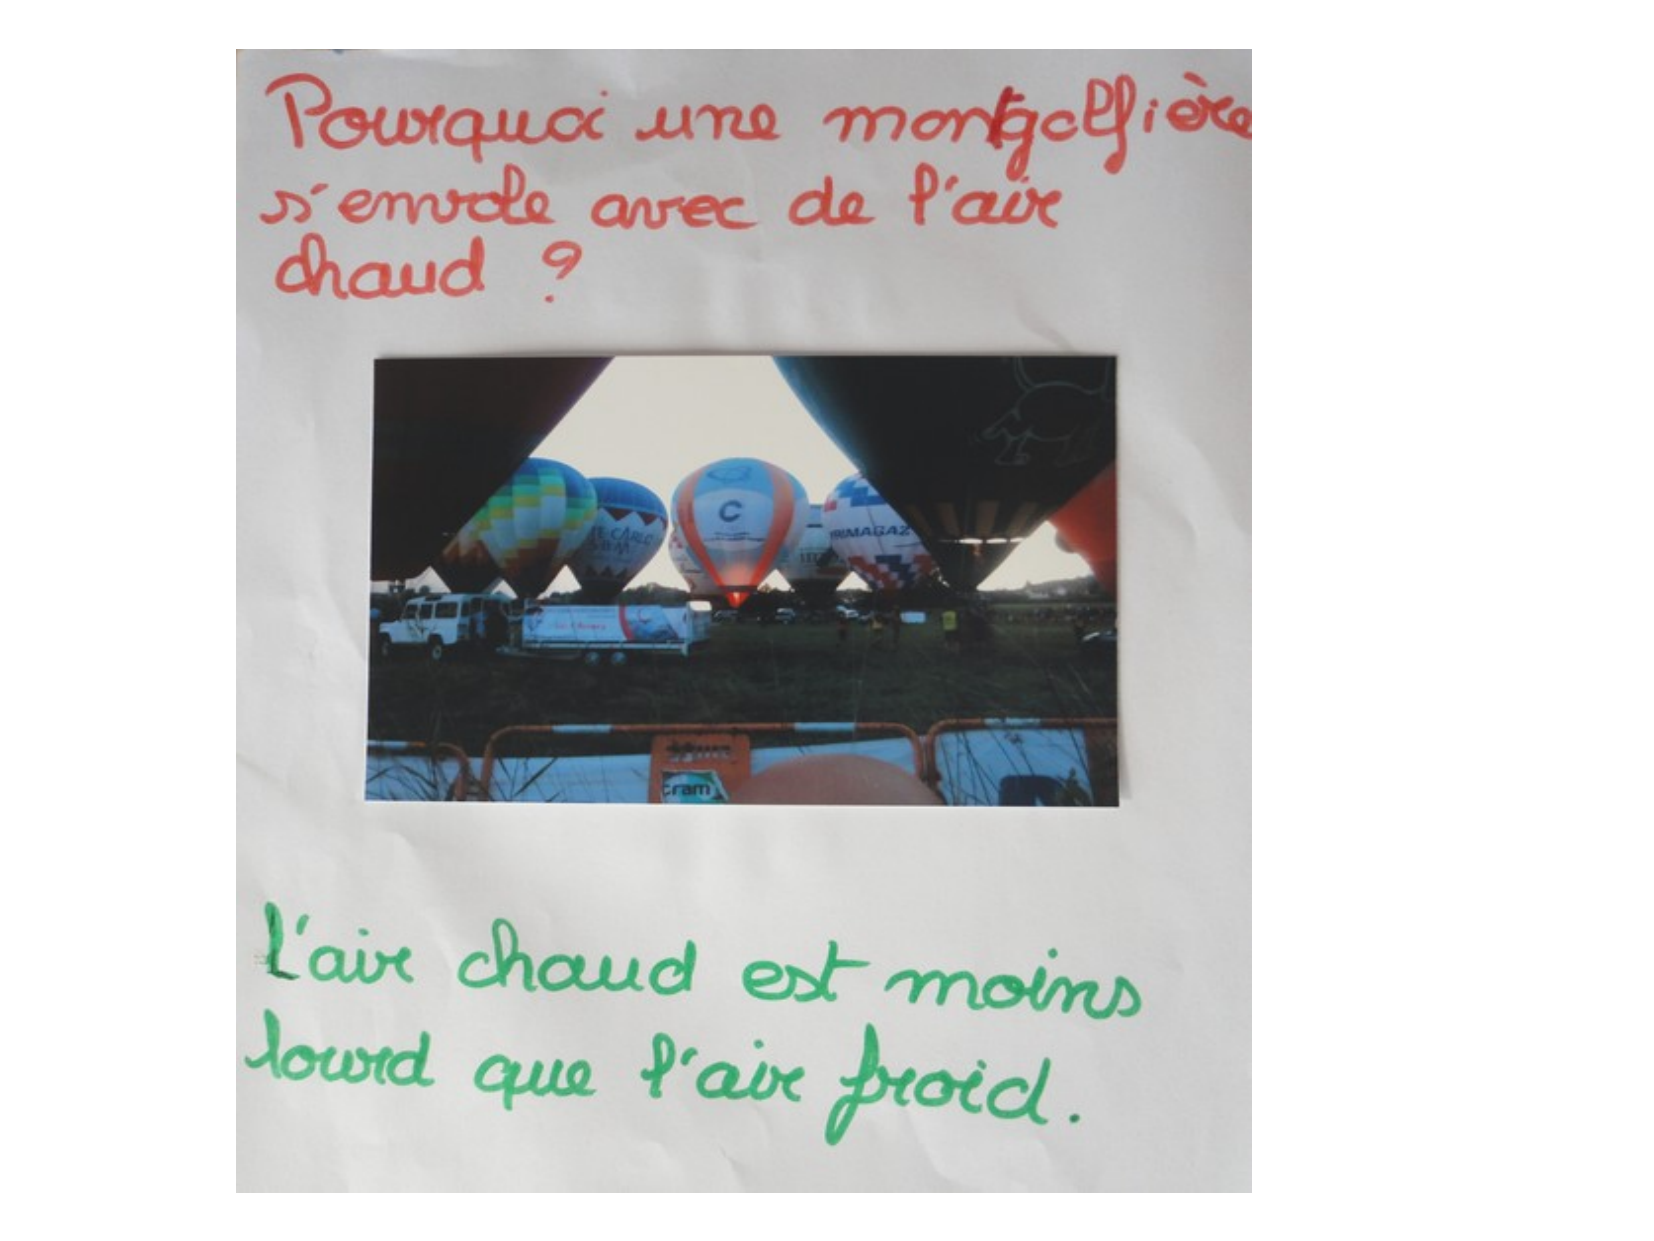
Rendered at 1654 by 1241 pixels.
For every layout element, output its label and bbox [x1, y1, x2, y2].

picture [236, 49, 1252, 1193]
